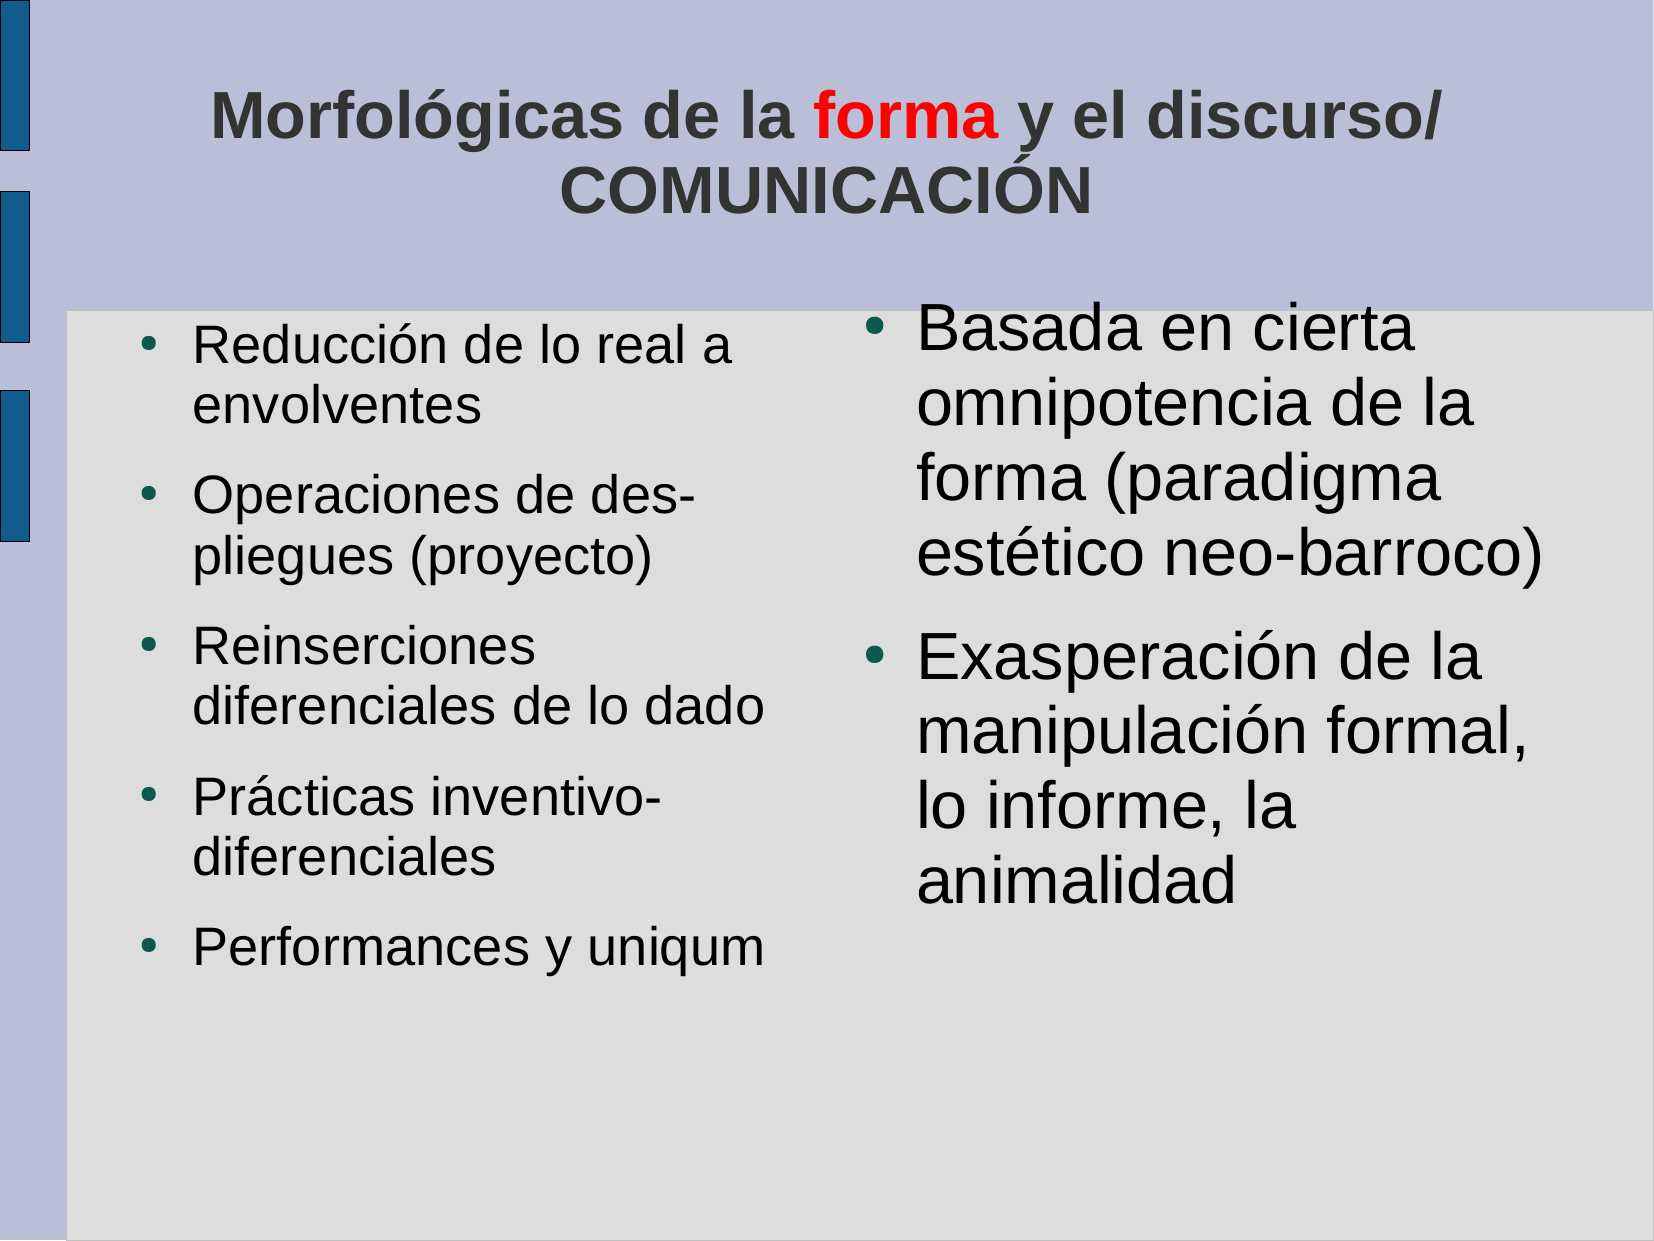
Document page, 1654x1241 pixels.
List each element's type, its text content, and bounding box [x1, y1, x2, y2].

list Reducción de lo real a envolventes Operaciones de des-pliegues (proyecto) Reinserciones diferenciales de lo dado Prácticas inventivo-diferenciales Performances y uniqum [121, 314, 811, 1118]
list Basada en cierta omnipotencia de la forma (paradigma estético neo-barroco) Exasperación de la manipulación formal, lo informe, la animalidad [845, 290, 1572, 1094]
title Morfológicas de la forma y el discurso/ COMUNICACIÓN [82, 56, 1571, 250]
